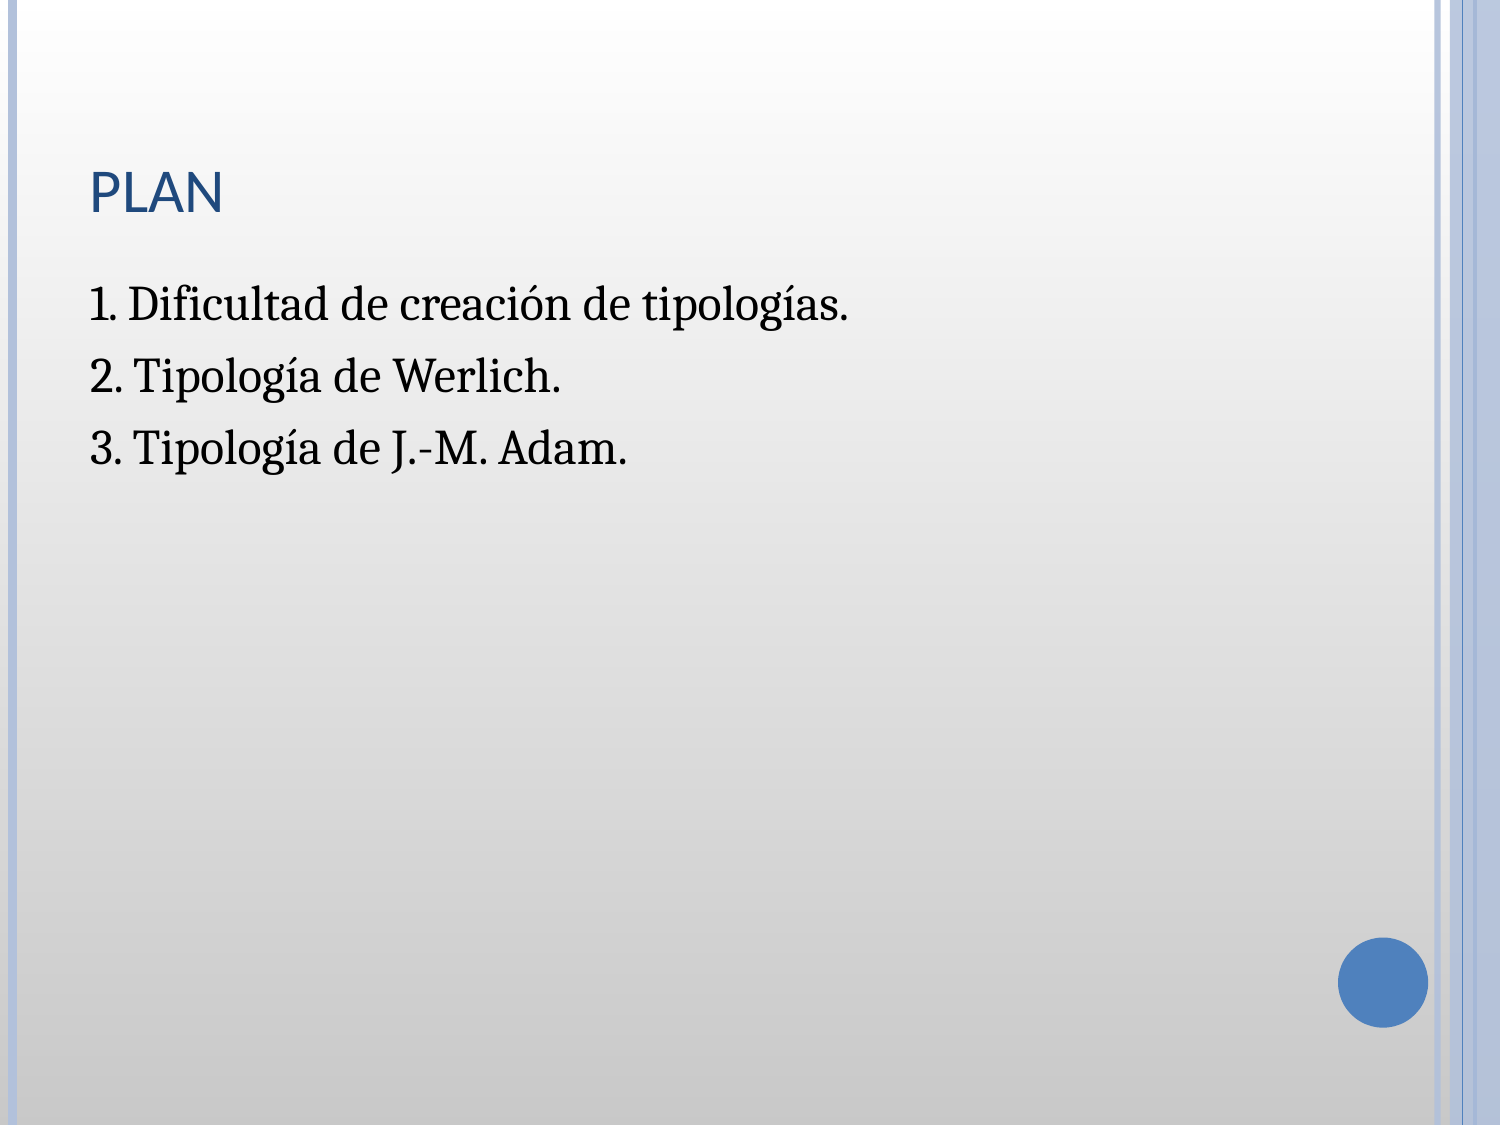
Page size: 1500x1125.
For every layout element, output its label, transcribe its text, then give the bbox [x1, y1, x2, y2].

list 1. Dificultad de creación de tipologías. 2. Tipología de Werlich. 3. Tipología de J.-M. Adam. [74, 262, 1300, 1062]
title PLAN [74, 45, 1300, 233]
